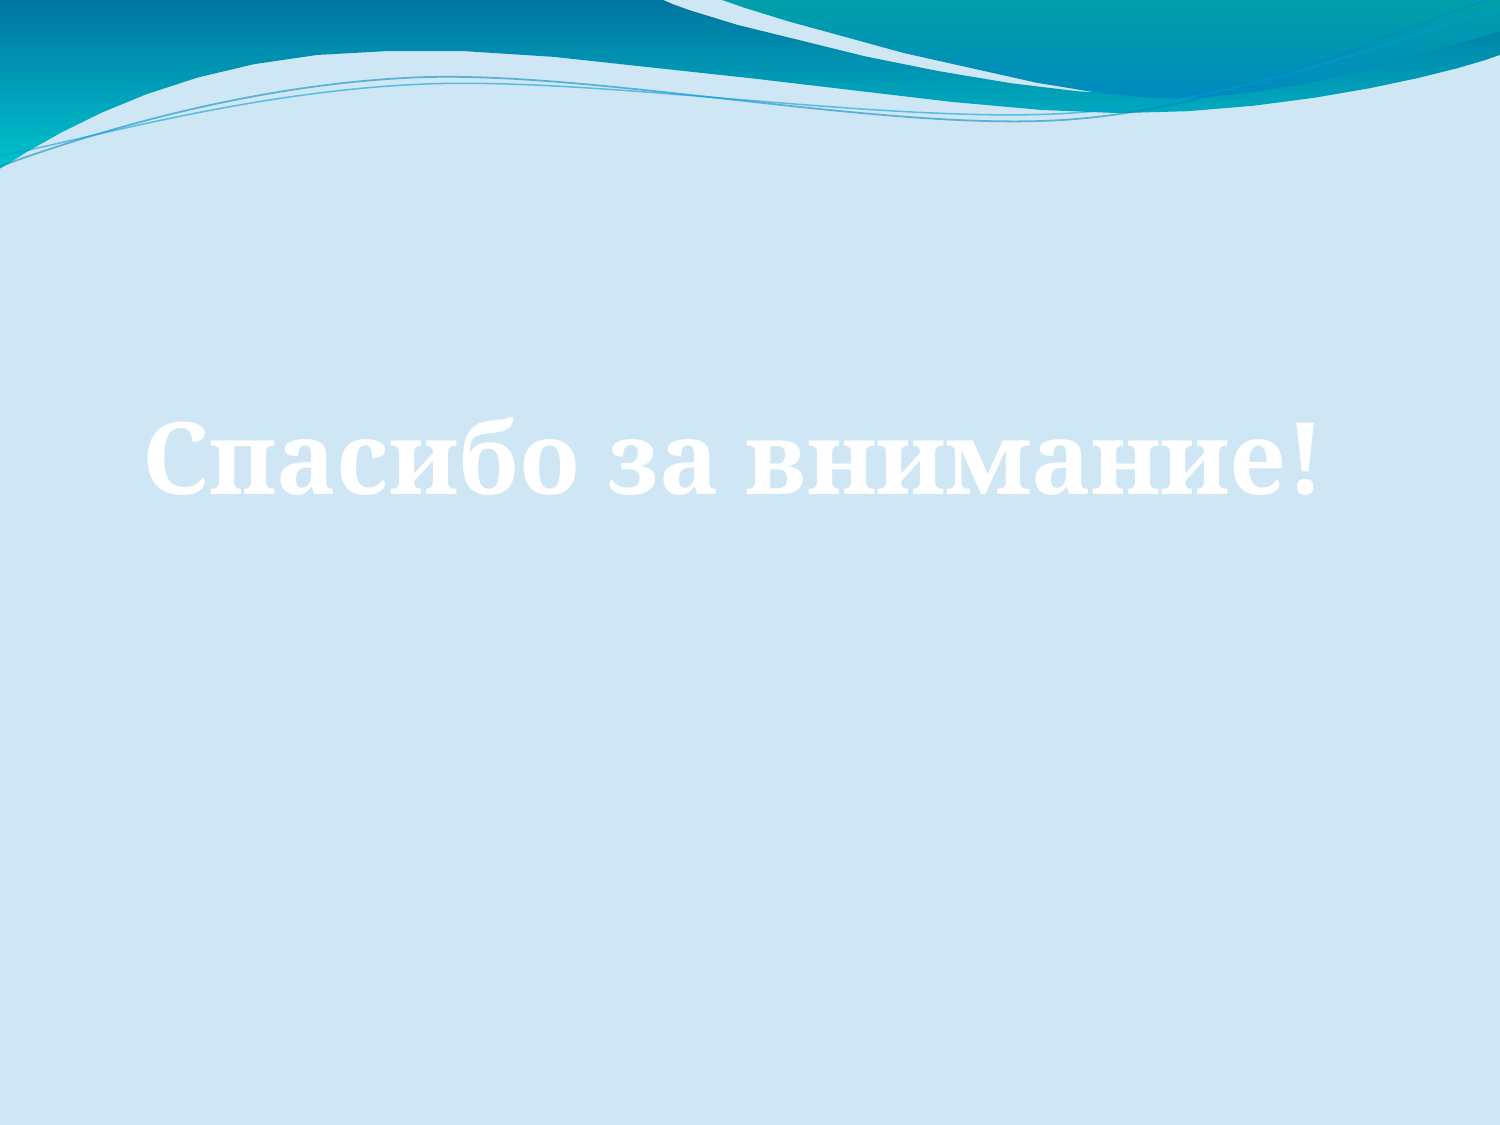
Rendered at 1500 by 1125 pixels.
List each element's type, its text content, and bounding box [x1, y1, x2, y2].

title Спасибо за внимание! [59, 131, 1409, 780]
